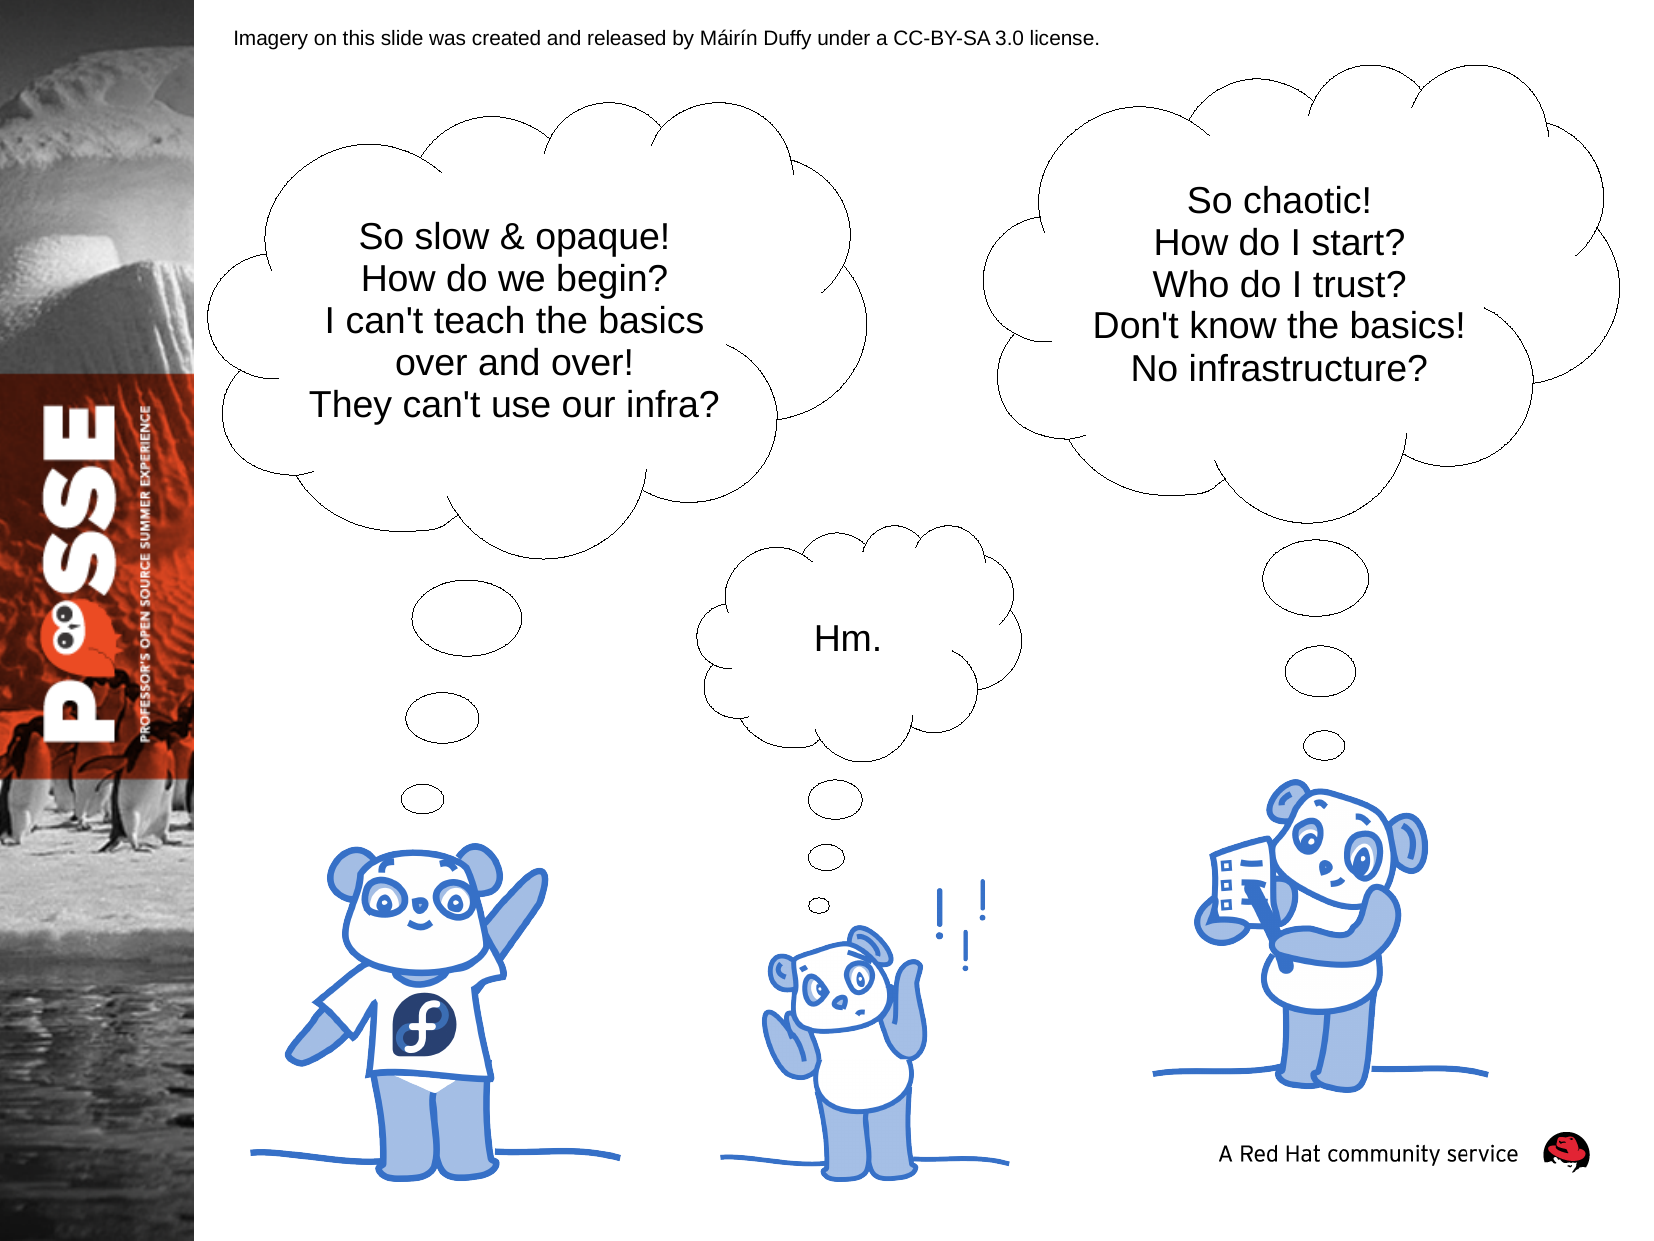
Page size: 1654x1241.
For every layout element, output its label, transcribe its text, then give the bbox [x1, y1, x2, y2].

text_box So slow & opaque! How do we begin? I can't teach the basics over and over! They can't use our infra? [411, 580, 522, 657]
text_box Imagery on this slide was created and released by Máirín Duffy under a CC-BY-SA 3.0 license. [218, 18, 1247, 57]
text_box Hm. [696, 525, 1022, 762]
picture [720, 879, 1010, 1182]
text_box Hm. [808, 844, 845, 871]
text_box So chaotic! How do I start? Who do I trust? Don't know the basics! No infrastructure? [983, 65, 1620, 524]
text_box So slow & opaque! How do we begin? I can't teach the basics over and over! They can't use our infra? [405, 692, 479, 744]
picture [1219, 1132, 1591, 1181]
picture [0, 0, 194, 1241]
text_box So slow & opaque! How do we begin? I can't teach the basics over and over! They can't use our infra? [207, 102, 867, 560]
picture [250, 843, 621, 1182]
text_box So chaotic! How do I start? Who do I trust? Don't know the basics! No infrastructure? [1285, 645, 1356, 697]
text_box So chaotic! How do I start? Who do I trust? Don't know the basics! No infrastructure? [1262, 539, 1369, 617]
text_box Hm. [808, 779, 863, 820]
picture [1152, 779, 1489, 1093]
